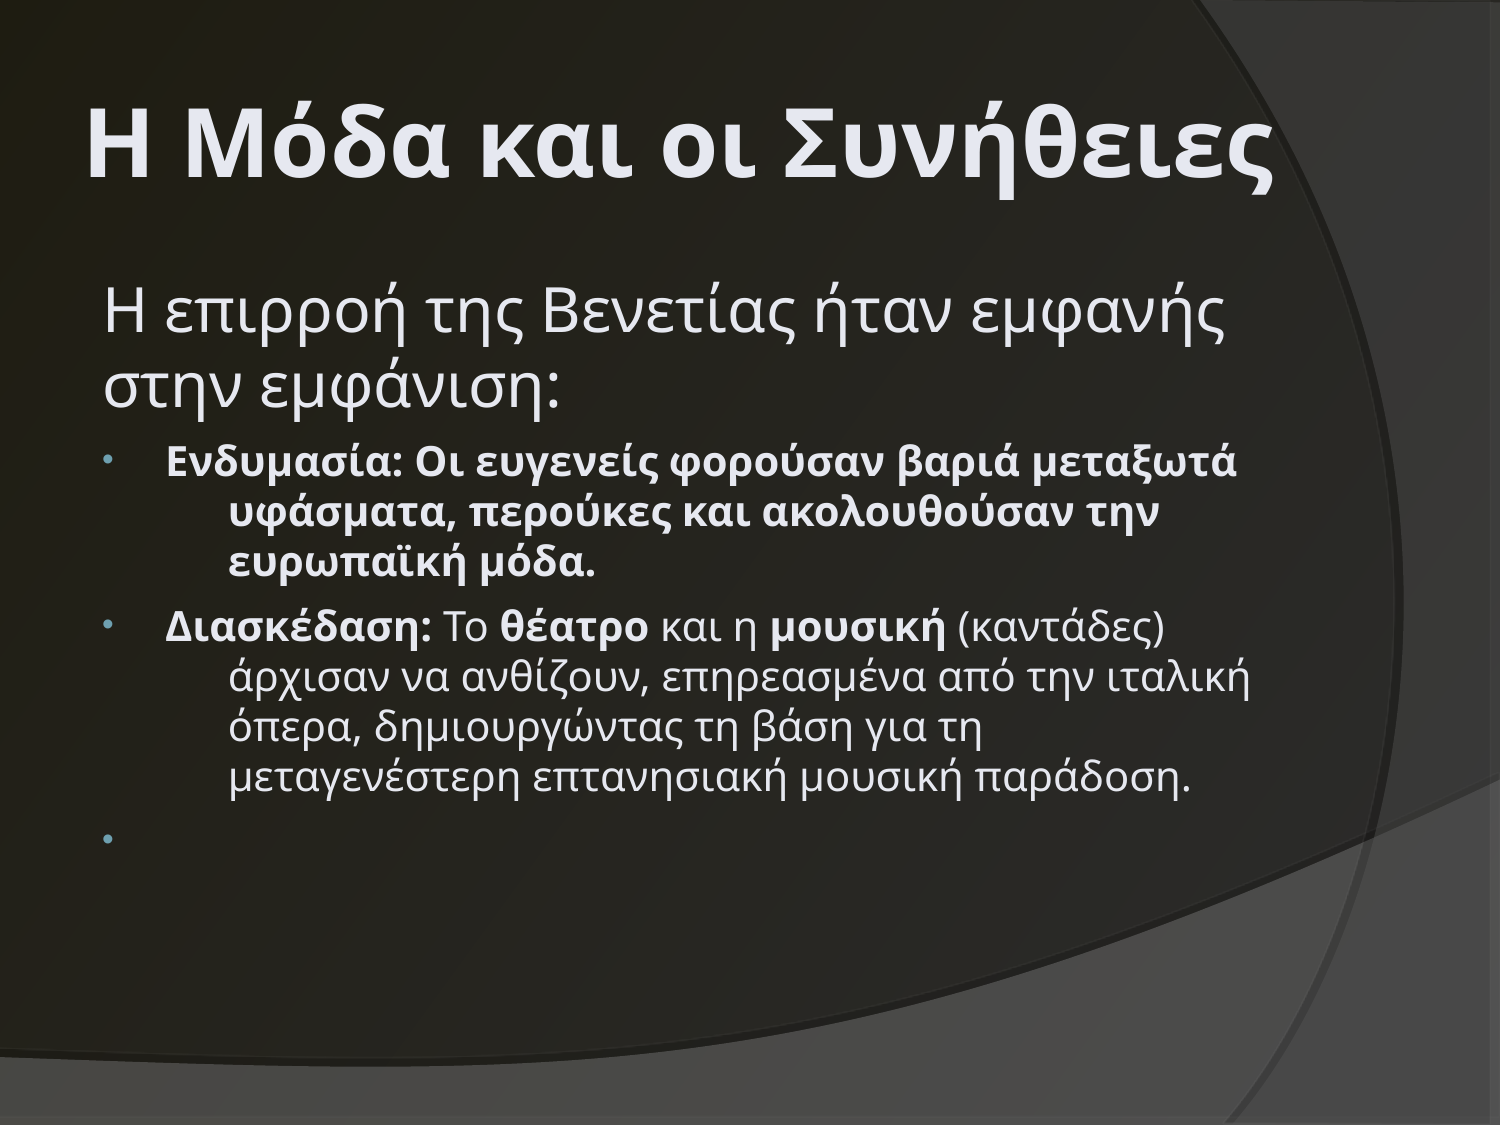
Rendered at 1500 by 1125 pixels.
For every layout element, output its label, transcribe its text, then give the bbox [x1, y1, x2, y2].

list Η επιρροή της Βενετίας ήταν εμφανής στην εμφάνιση: Ενδυμασία: Οι ευγενείς φορούσαν βαριά μεταξωτά υφάσματα, περούκες και ακολουθούσαν την ευρωπαϊκή μόδα. Διασκέδαση: Το θέατρο και η μουσική (καντάδες) άρχισαν να ανθίζουν, επηρεασμένα από την ιταλική όπερα, δημιουργώντας τη βάση για τη μεταγενέστερη επτανησιακή μουσική παράδοση. [75, 262, 1300, 1005]
title Η Μόδα και οι Συνήθειες [75, 45, 1300, 233]
